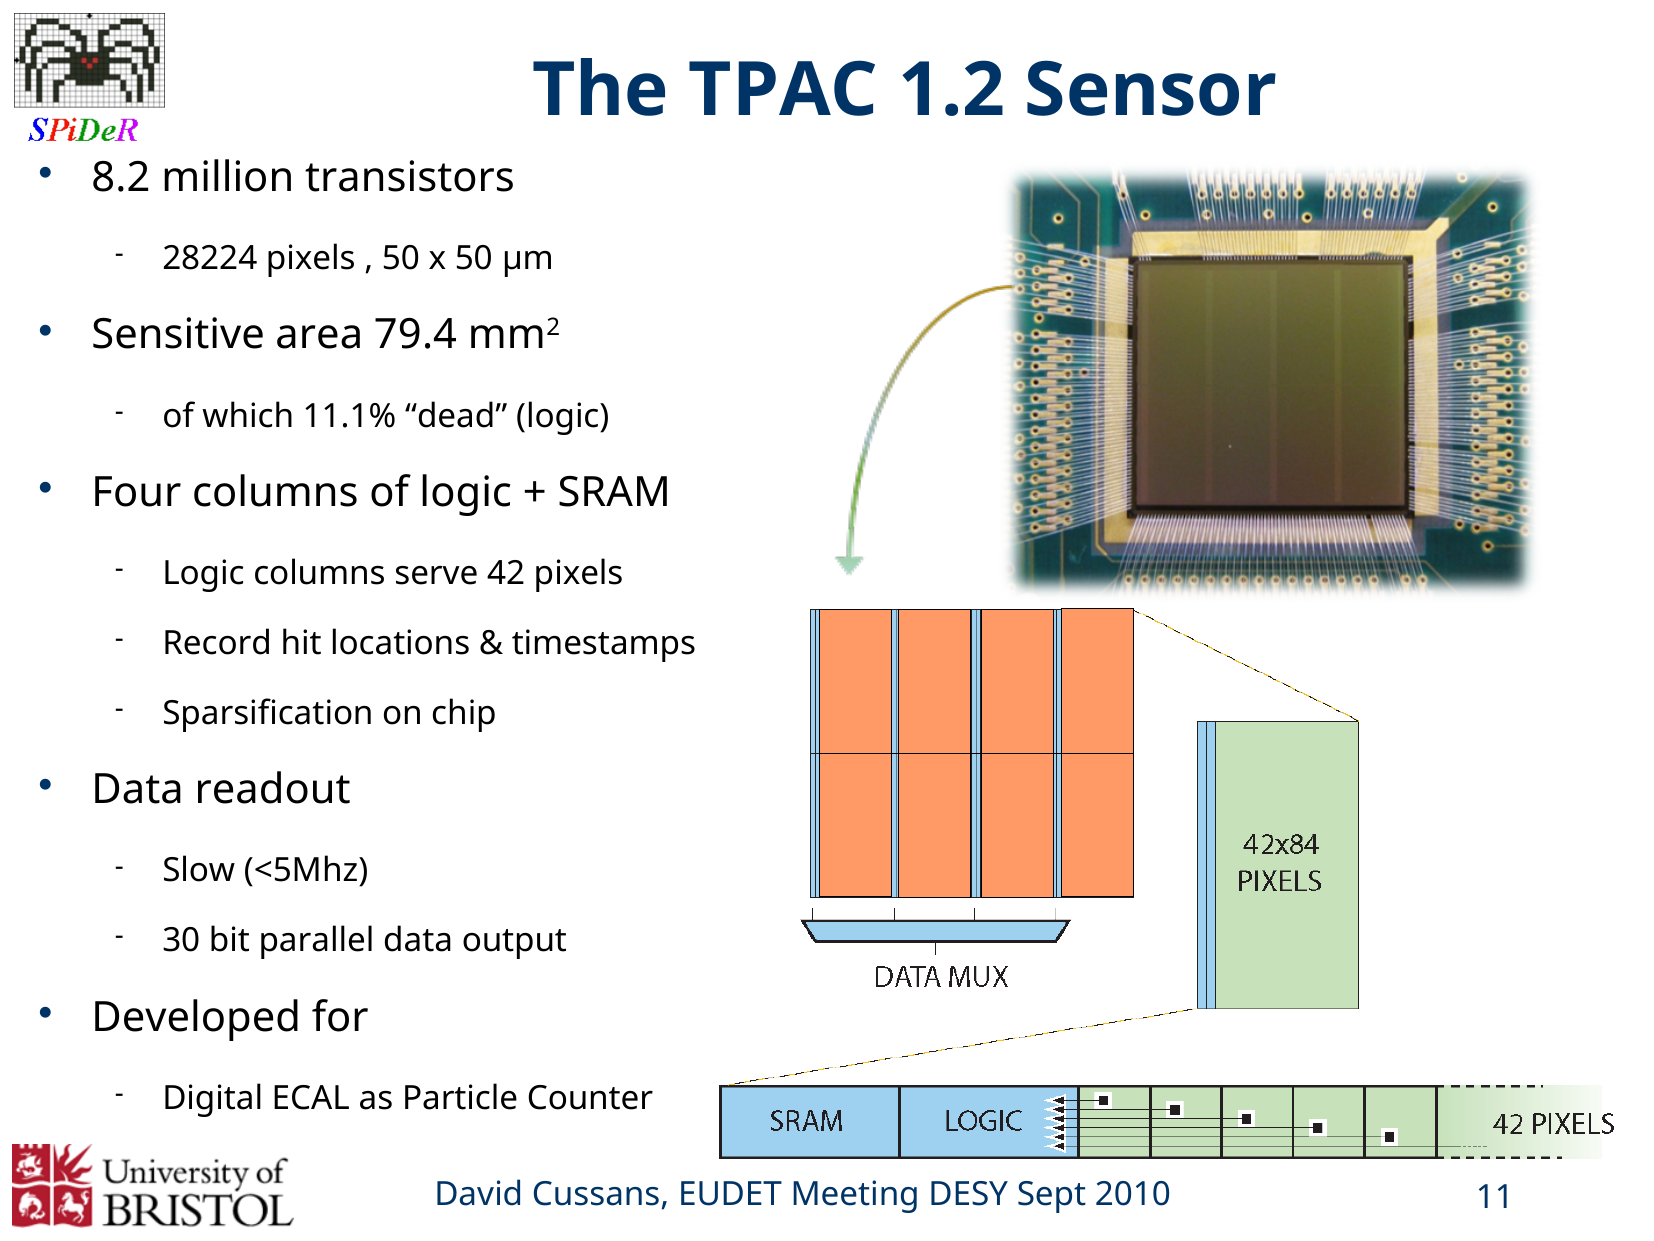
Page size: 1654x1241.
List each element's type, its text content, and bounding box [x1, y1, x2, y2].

picture [12, 1144, 294, 1228]
title The TPAC 1.2 Sensor [243, 7, 1568, 164]
text_box [819, 609, 892, 753]
picture [14, 13, 165, 156]
text_box [981, 609, 1054, 753]
text_box [819, 754, 892, 897]
text_box [981, 754, 1054, 898]
text_box [898, 609, 971, 753]
text_box [1061, 608, 1134, 753]
list 8.2 million transistors 28224 pixels , 50 x 50 µm Sensitive area 79.4 mm2 of which 11.1% “dead” (logic) Four columns of logic + SRAM Logic columns serve 42 pixels Record hit locations & timestamps Sparsification on chip Data readout Slow (<5Mhz) 30 bit parallel data output Developed for Digital ECAL as Particle Counter [20, 145, 786, 1057]
text_box [1061, 754, 1134, 897]
text_box [898, 754, 971, 898]
picture [709, 160, 1639, 1166]
